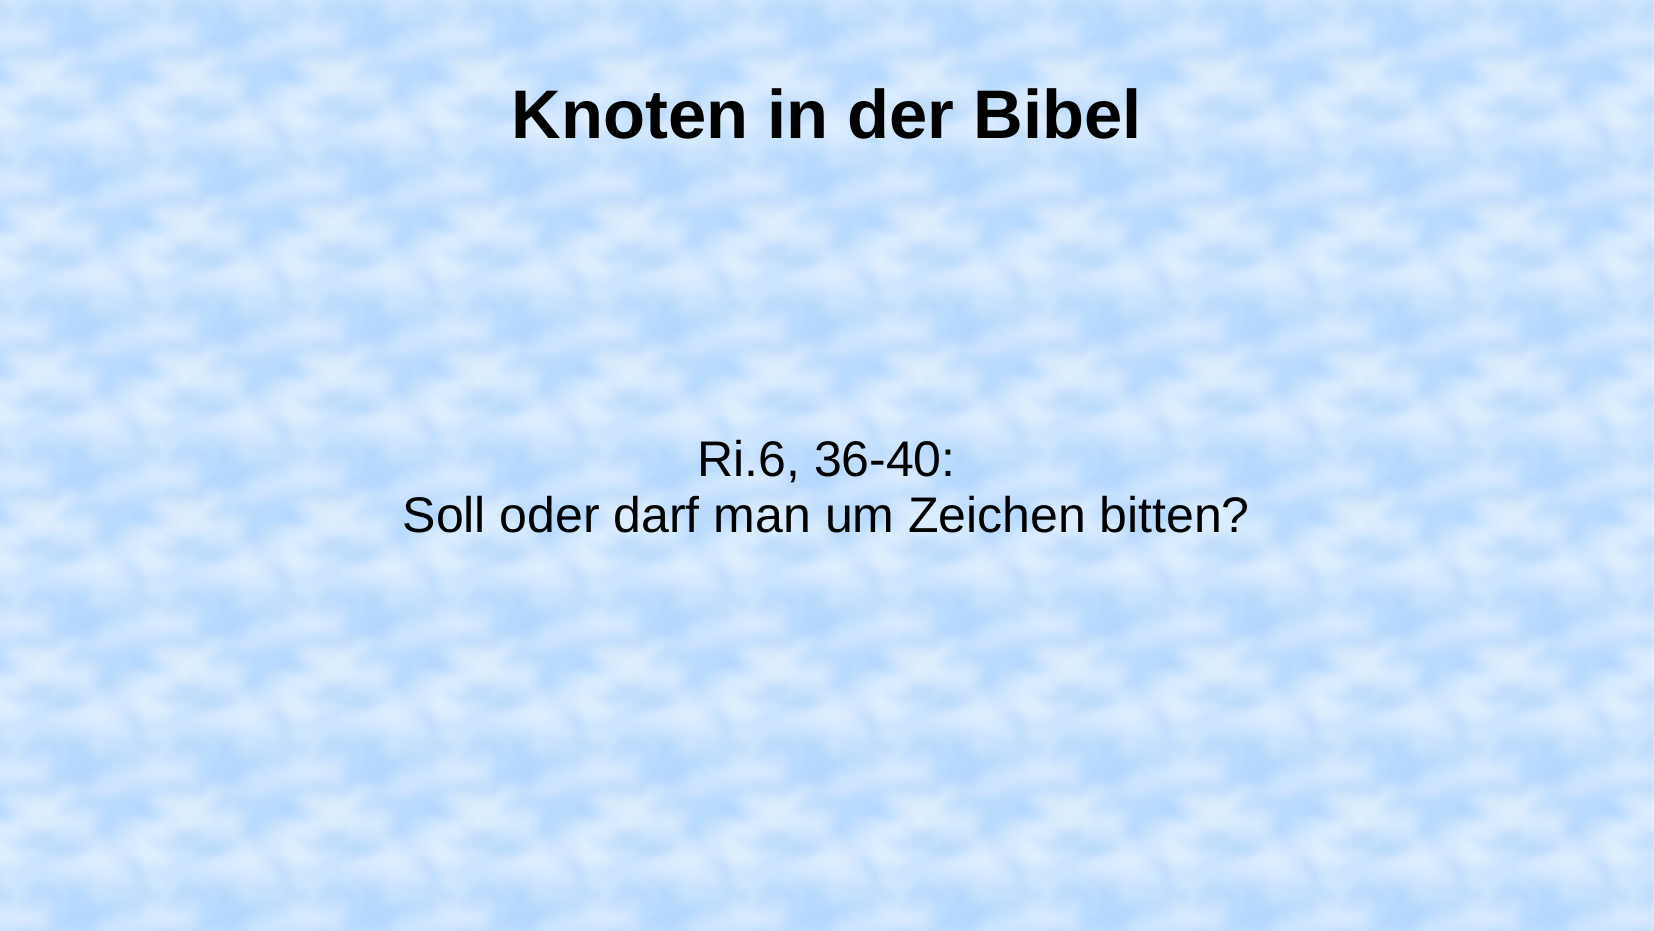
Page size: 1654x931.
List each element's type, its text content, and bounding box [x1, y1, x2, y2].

title Knoten in der Bibel [82, 37, 1571, 193]
subtitle Ri.6, 36-40: Soll oder darf man um Zeichen bitten? [82, 217, 1571, 758]
picture [0, 0, 1654, 931]
